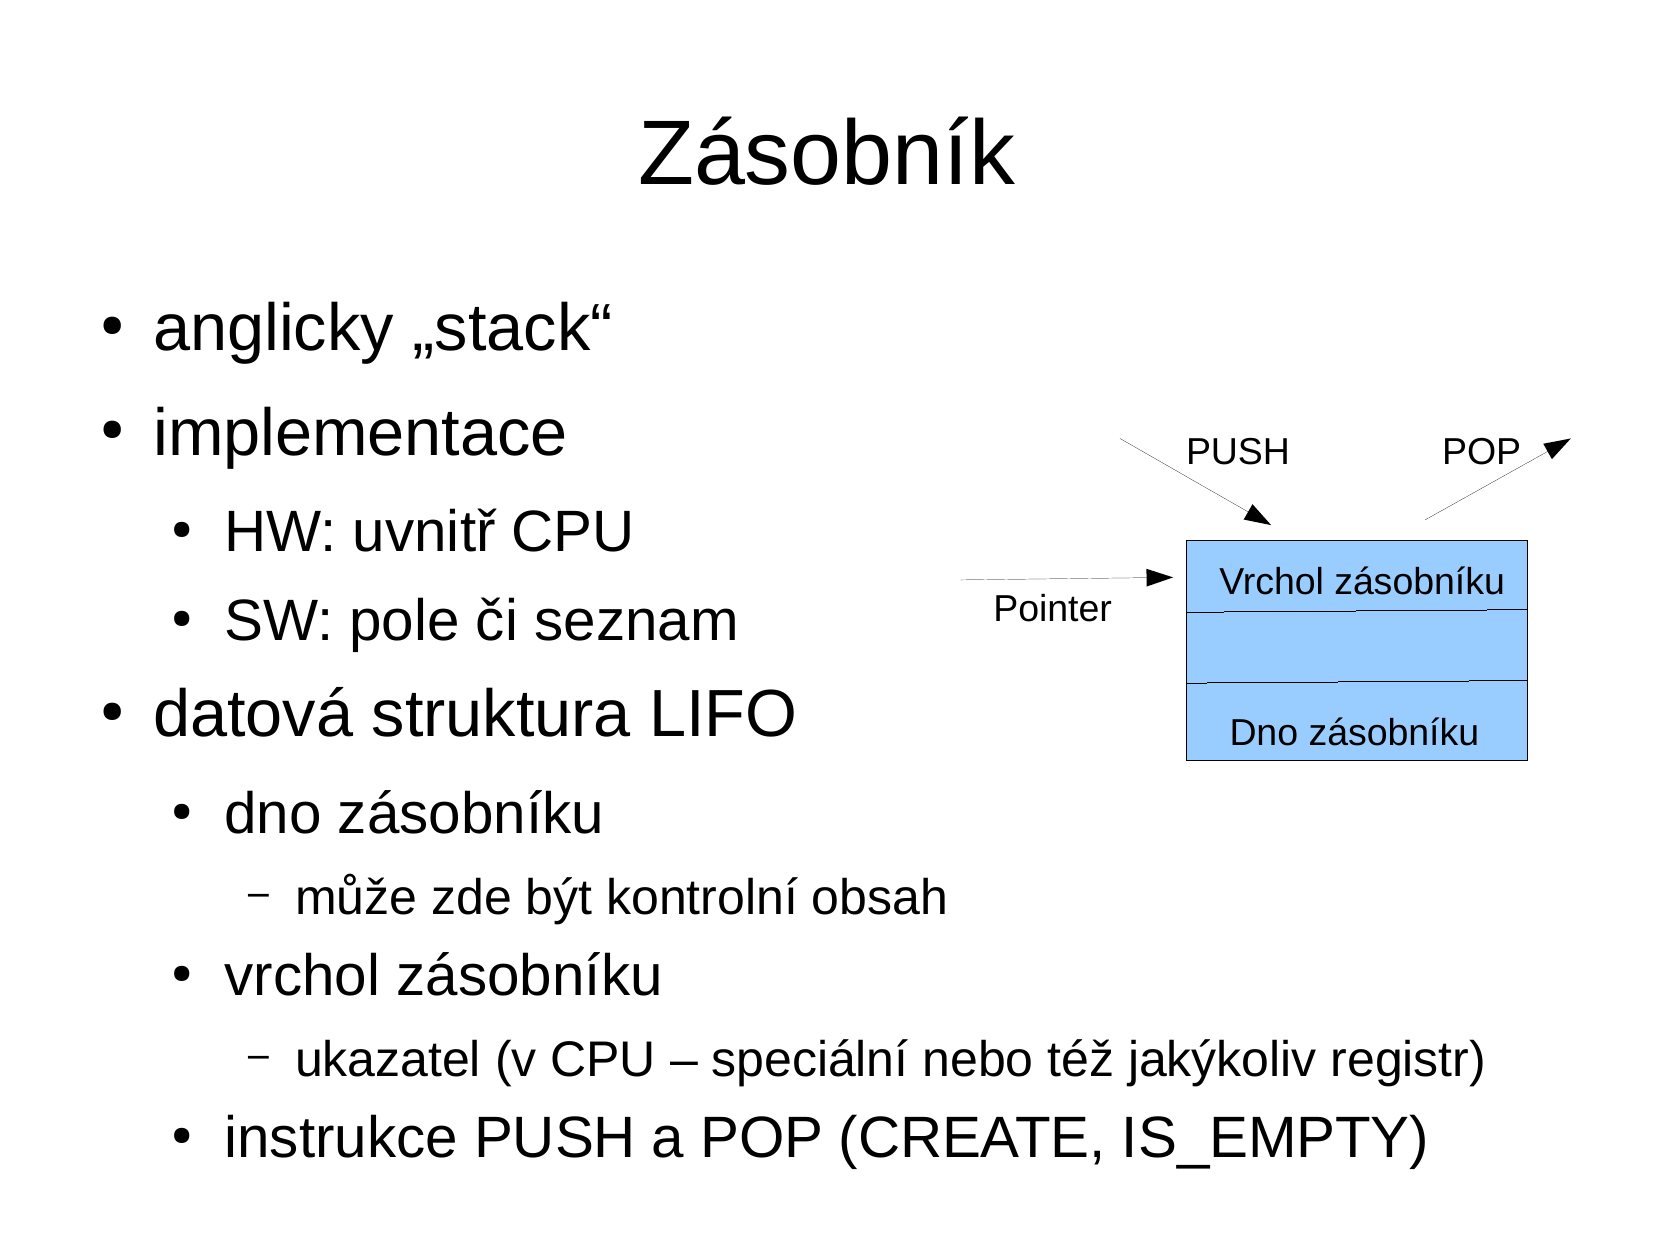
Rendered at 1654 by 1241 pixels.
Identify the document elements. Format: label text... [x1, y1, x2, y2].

text_box Pointer [978, 579, 1143, 637]
list anglicky „stack“ implementace HW: uvnitř CPU SW: pole či seznam datová struktura LIFO dno zásobníku může zde být kontrolní obsah vrchol zásobníku ukazatel (v CPU – speciální nebo též jakýkoliv registr) instrukce PUSH a POP (CREATE, IS_EMPTY) [82, 290, 1571, 1170]
text_box PUSH [1171, 422, 1310, 480]
text_box POP [1427, 422, 1543, 480]
title Zásobník [82, 56, 1571, 250]
text_box Dno zásobníku [1214, 703, 1502, 761]
text_box [1186, 540, 1528, 761]
text_box Vrchol zásobníku [1204, 552, 1528, 610]
